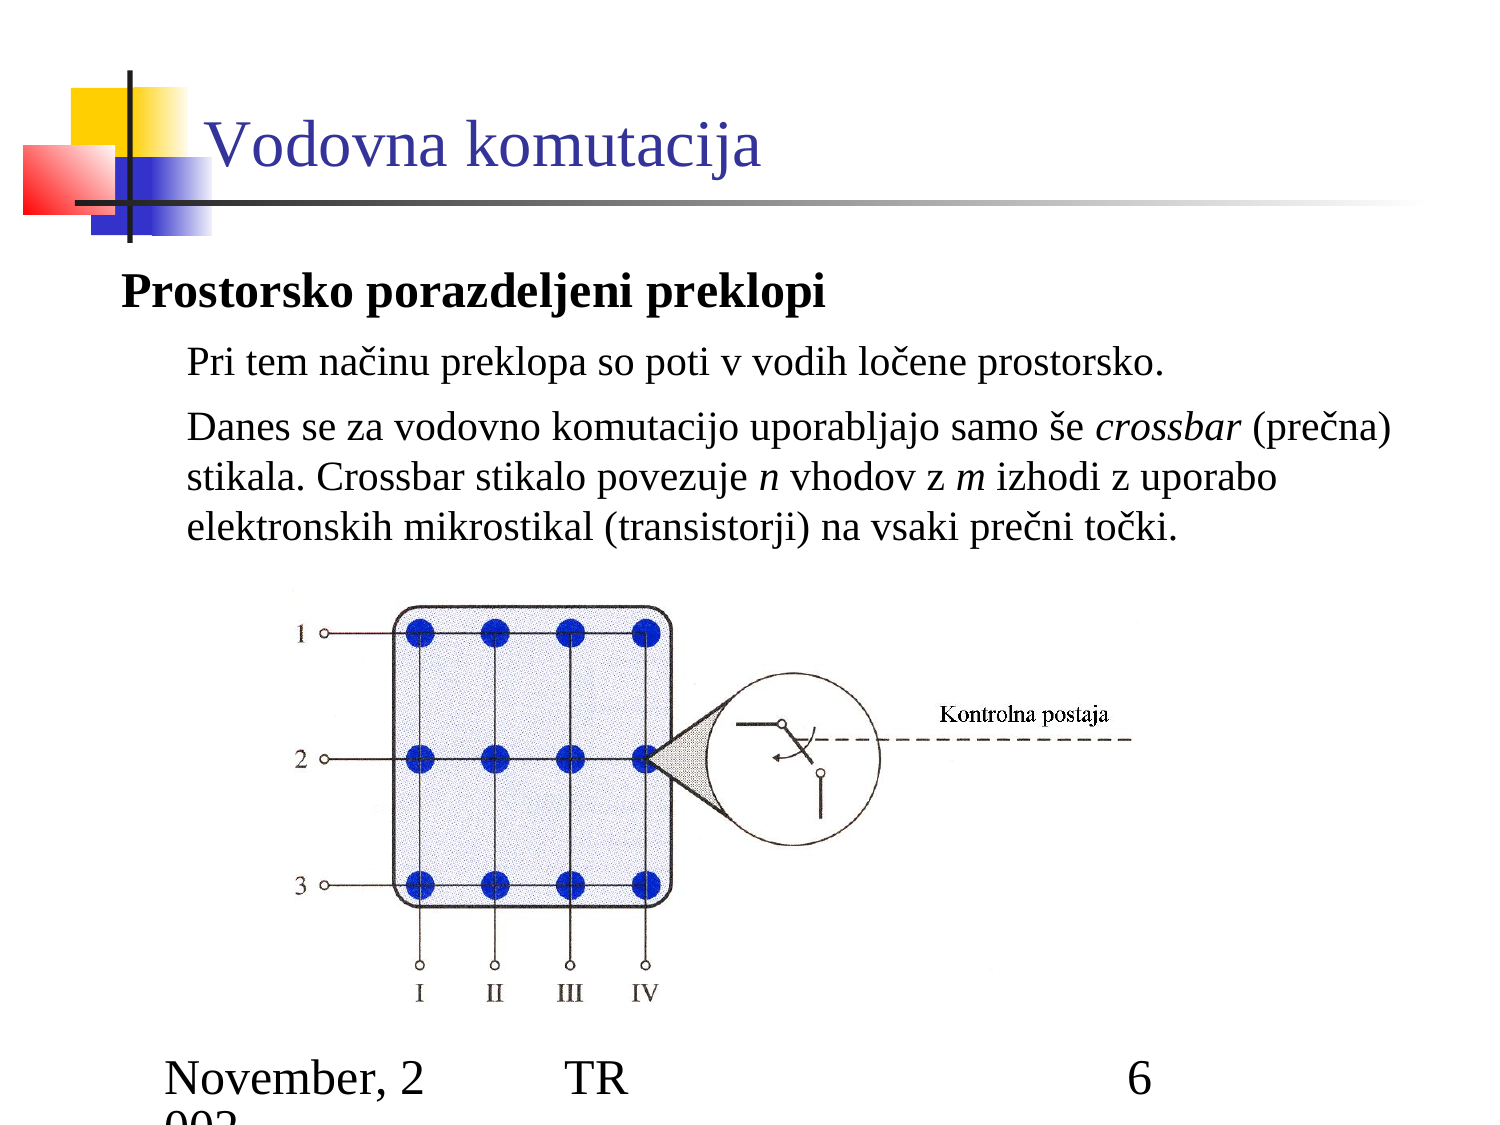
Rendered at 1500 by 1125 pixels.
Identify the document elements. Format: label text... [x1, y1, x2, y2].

title Vodovna komutacija [188, 92, 1468, 188]
picture [275, 587, 1138, 1016]
list Prostorsko porazdeljeni preklopi Pri tem načinu preklopa so poti v vodih ločene prostorsko. Danes se za vodovno komutacijo uporabljajo samo še crossbar (prečna) stikala. Crossbar stikalo povezuje n vhodov z m izhodi z uporabo elektronskih mikrostikal (transistorji) na vsaki prečni točki. [50, 249, 1469, 576]
